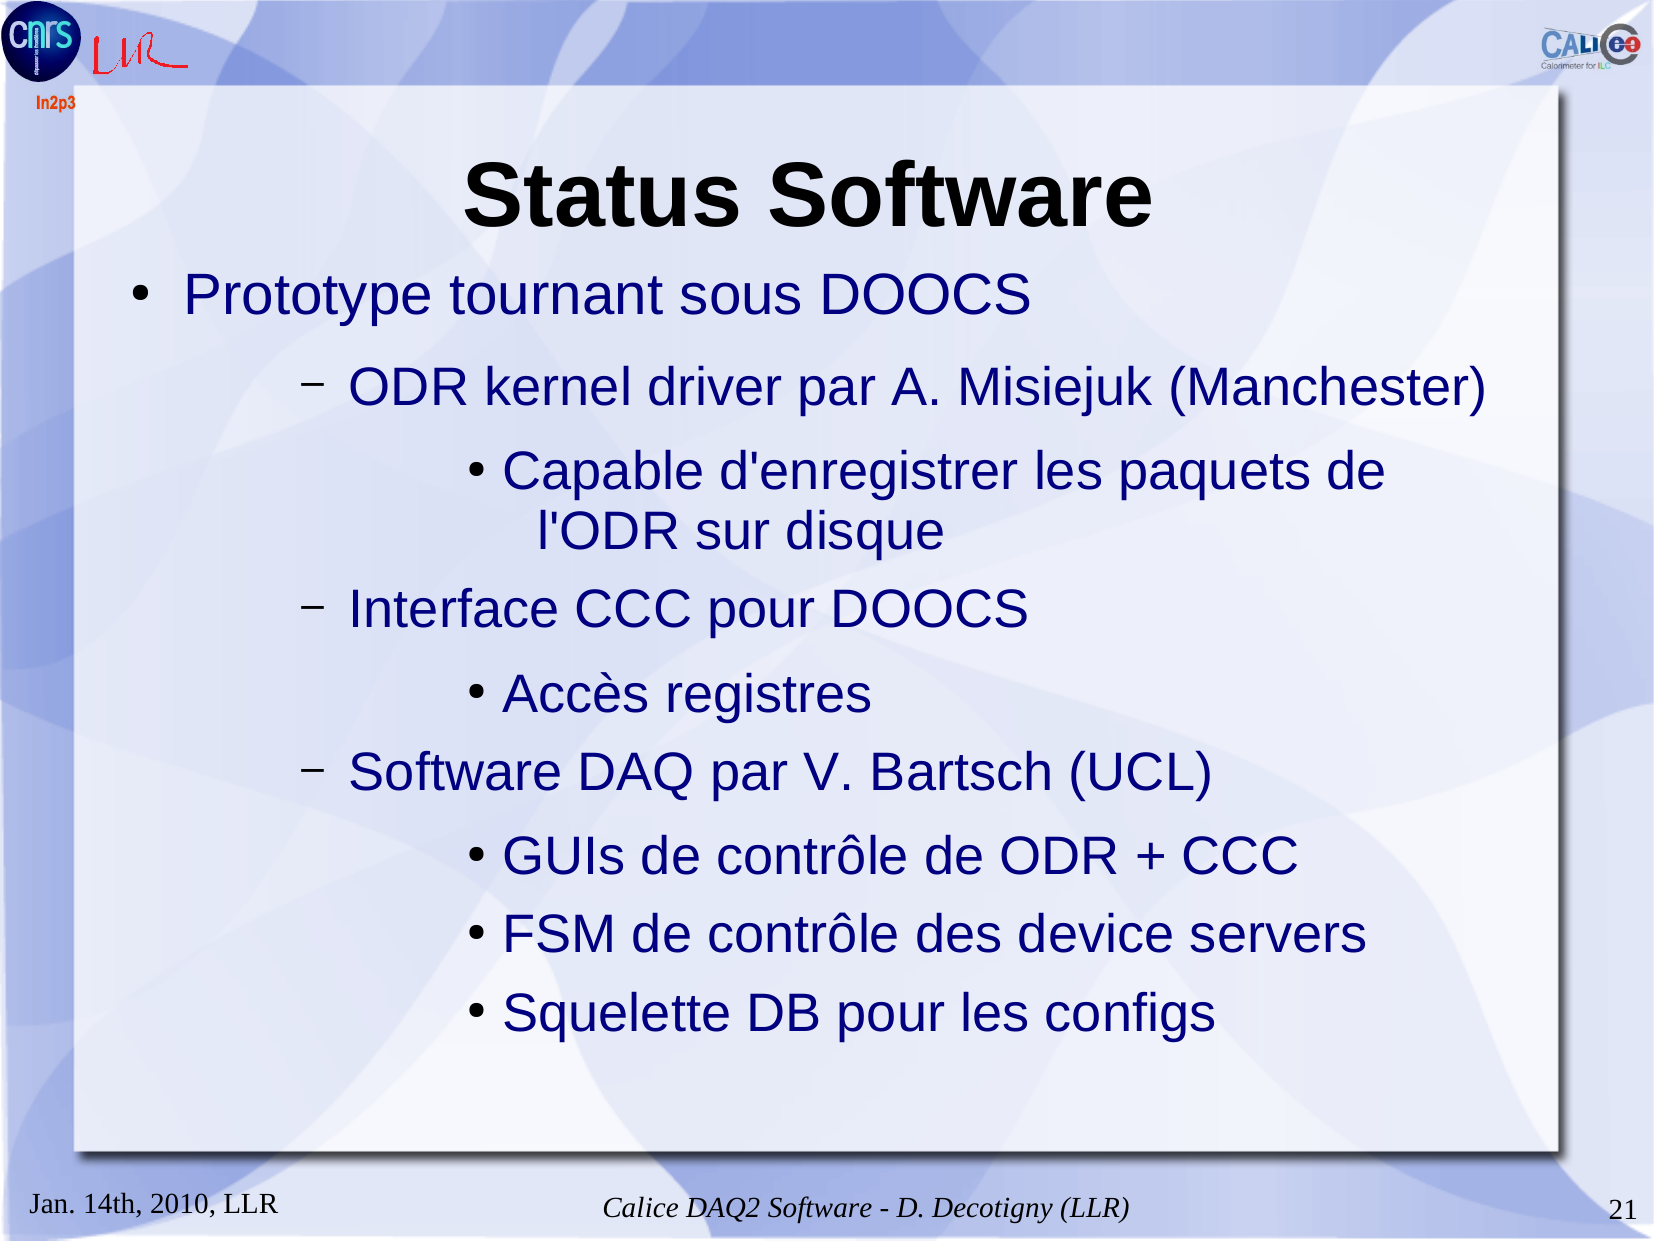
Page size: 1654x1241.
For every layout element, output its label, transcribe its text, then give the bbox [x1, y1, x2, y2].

picture [0, 0, 1654, 1241]
list Prototype tournant sous DOOCS ODR kernel driver par A. Misiejuk (Manchester) Capable d'enregistrer les paquets de l'ODR sur disque Interface CCC pour DOOCS Accès registres Software DAQ par V. Bartsch (UCL) GUIs de contrôle de ODR + CCC FSM de contrôle des device servers Squelette DB pour les configs [112, 261, 1538, 1062]
title Status Software [82, 98, 1536, 291]
